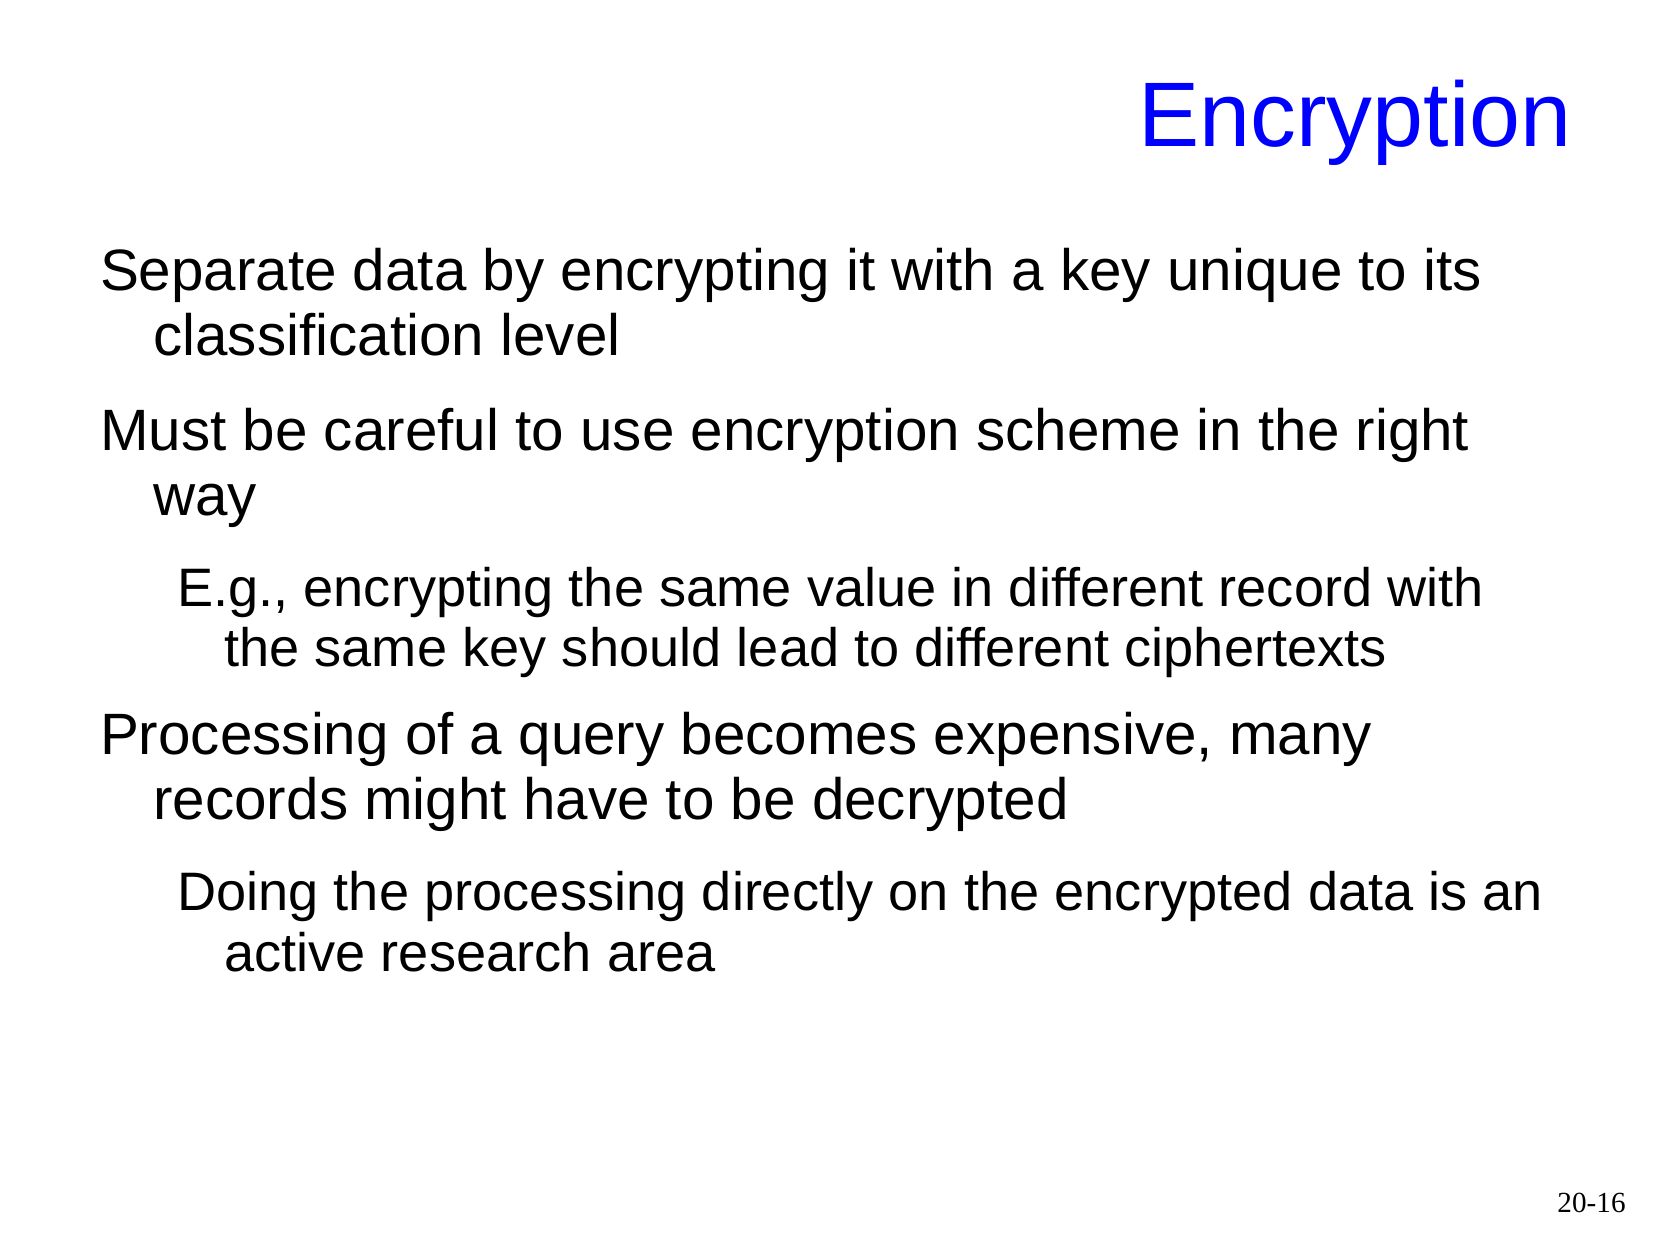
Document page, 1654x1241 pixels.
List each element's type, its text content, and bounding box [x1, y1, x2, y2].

list Separate data by encrypting it with a key unique to its classification level Must be careful to use encryption scheme in the right way E.g., encrypting the same value in different record with the same key should lead to different ciphertexts Processing of a query becomes expensive, many records might have to be decrypted Doing the processing directly on the encrypted data is an active research area [82, 237, 1571, 1170]
title Encryption [84, 11, 1573, 218]
